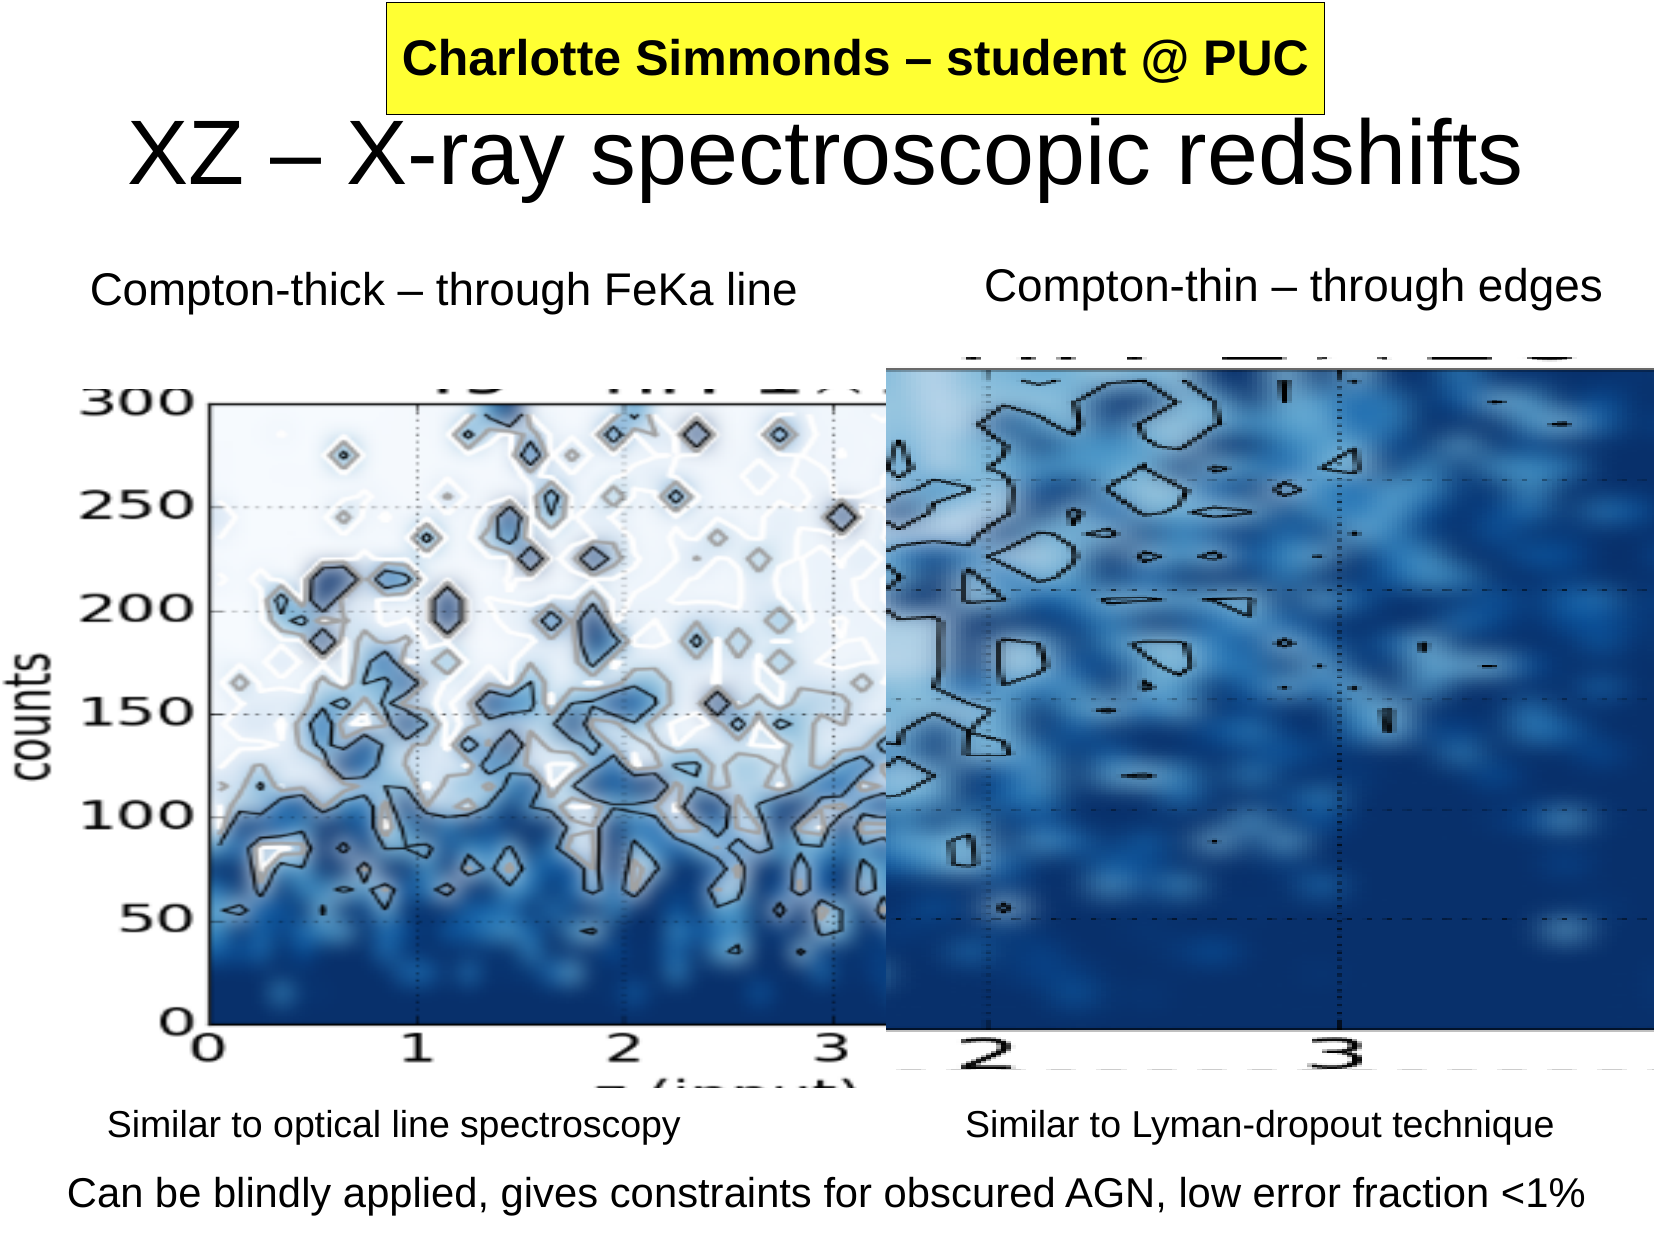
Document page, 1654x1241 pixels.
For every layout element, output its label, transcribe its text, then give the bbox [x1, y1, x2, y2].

text_box Similar to optical line spectroscopy [0, 1096, 788, 1162]
title XZ – X-ray spectroscopic redshifts [82, 49, 1571, 257]
text_box Compton-thin – through edges [900, 252, 1654, 319]
text_box Similar to Lyman-dropout technique [866, 1096, 1654, 1162]
text_box Can be blindly applied, gives constraints for obscured AGN, low error fraction <1% [0, 1162, 1654, 1241]
picture [0, 357, 1654, 1088]
text_box Charlotte Simmonds – student @ PUC [386, 2, 1325, 115]
text_box Compton-thick – through FeKa line [31, 256, 857, 323]
